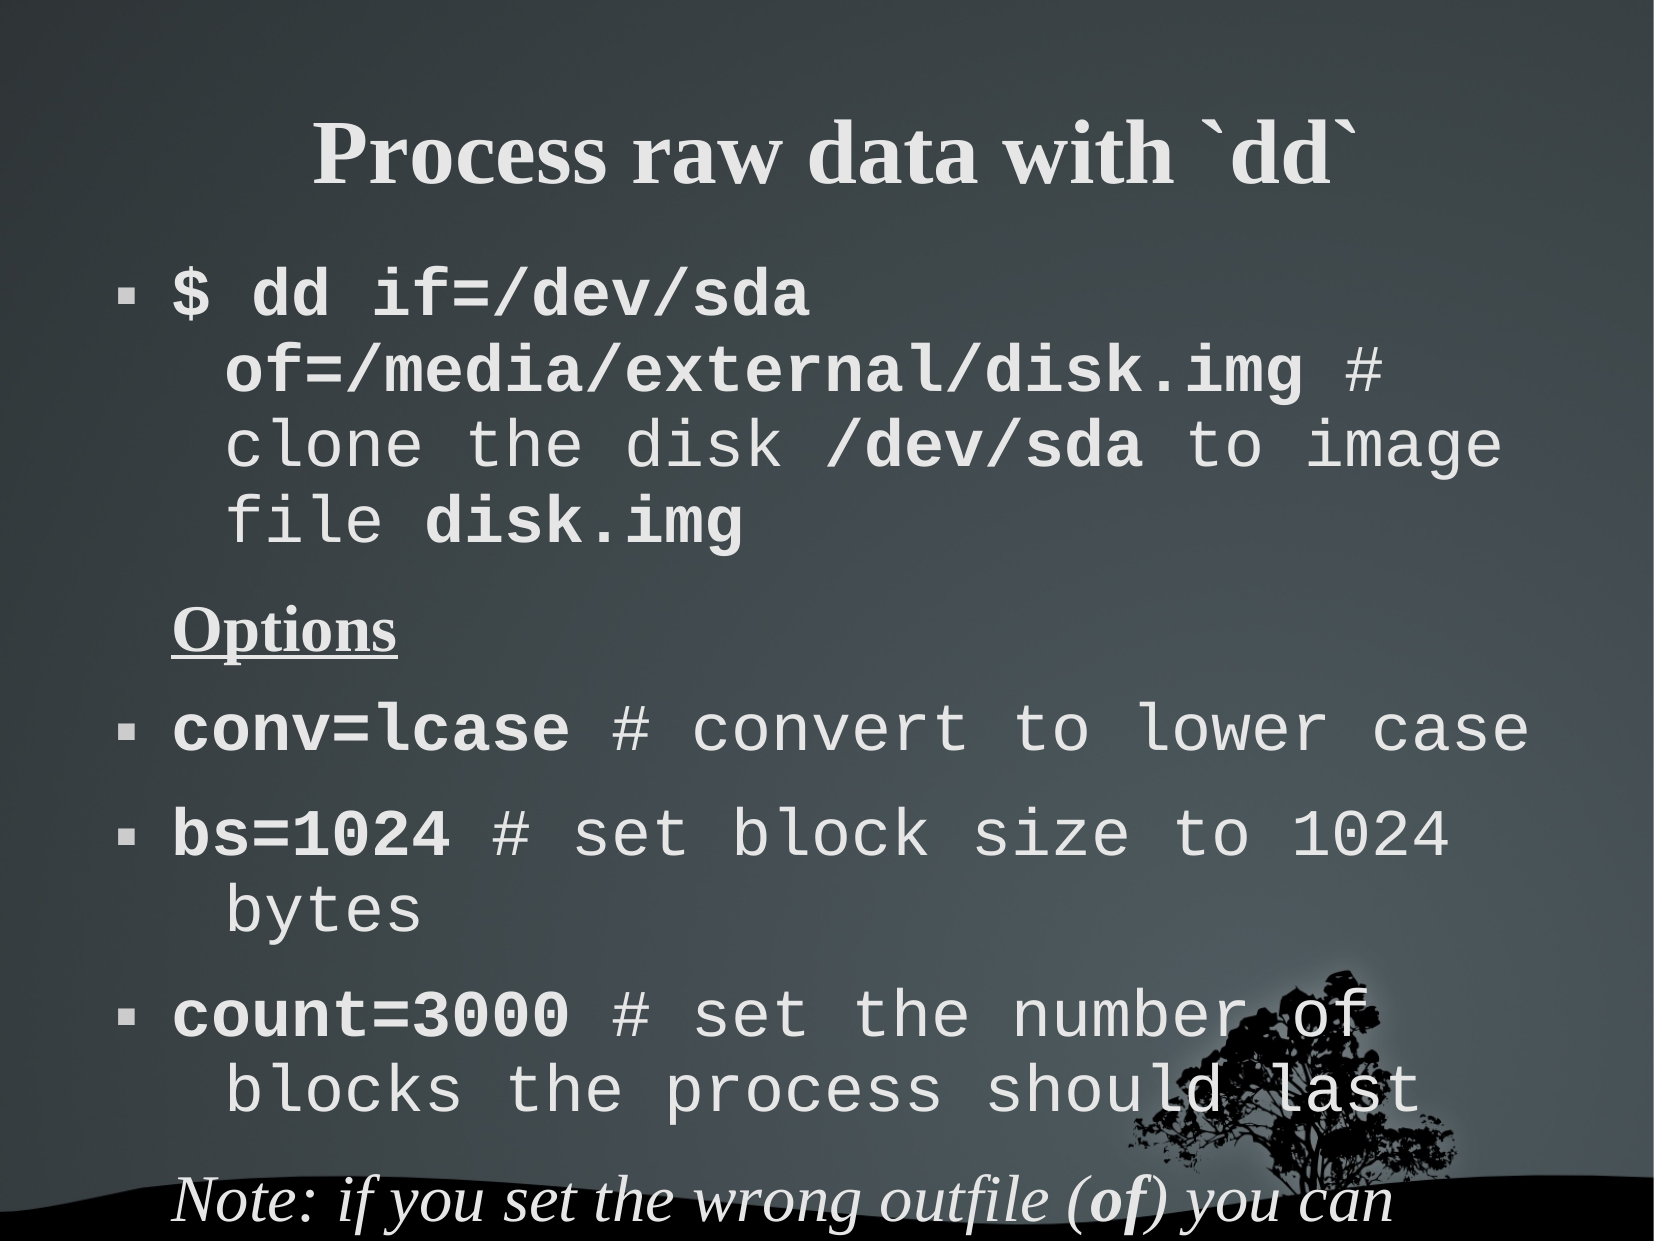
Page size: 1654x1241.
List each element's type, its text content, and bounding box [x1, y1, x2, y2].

picture [0, 0, 1654, 1241]
list $ dd if=/dev/sda of=/media/external/disk.img # clone the disk /dev/sda to image file disk.img Options conv=lcase # convert to lower case bs=1024 # set block size to 1024 bytes count=3000 # set the number of blocks the process should last Note: if you set the wrong outfile (of) you can permanently loose all data on the destination device. Use with caution! [82, 260, 1571, 1223]
title Process raw data with `dd` [82, 33, 1571, 260]
